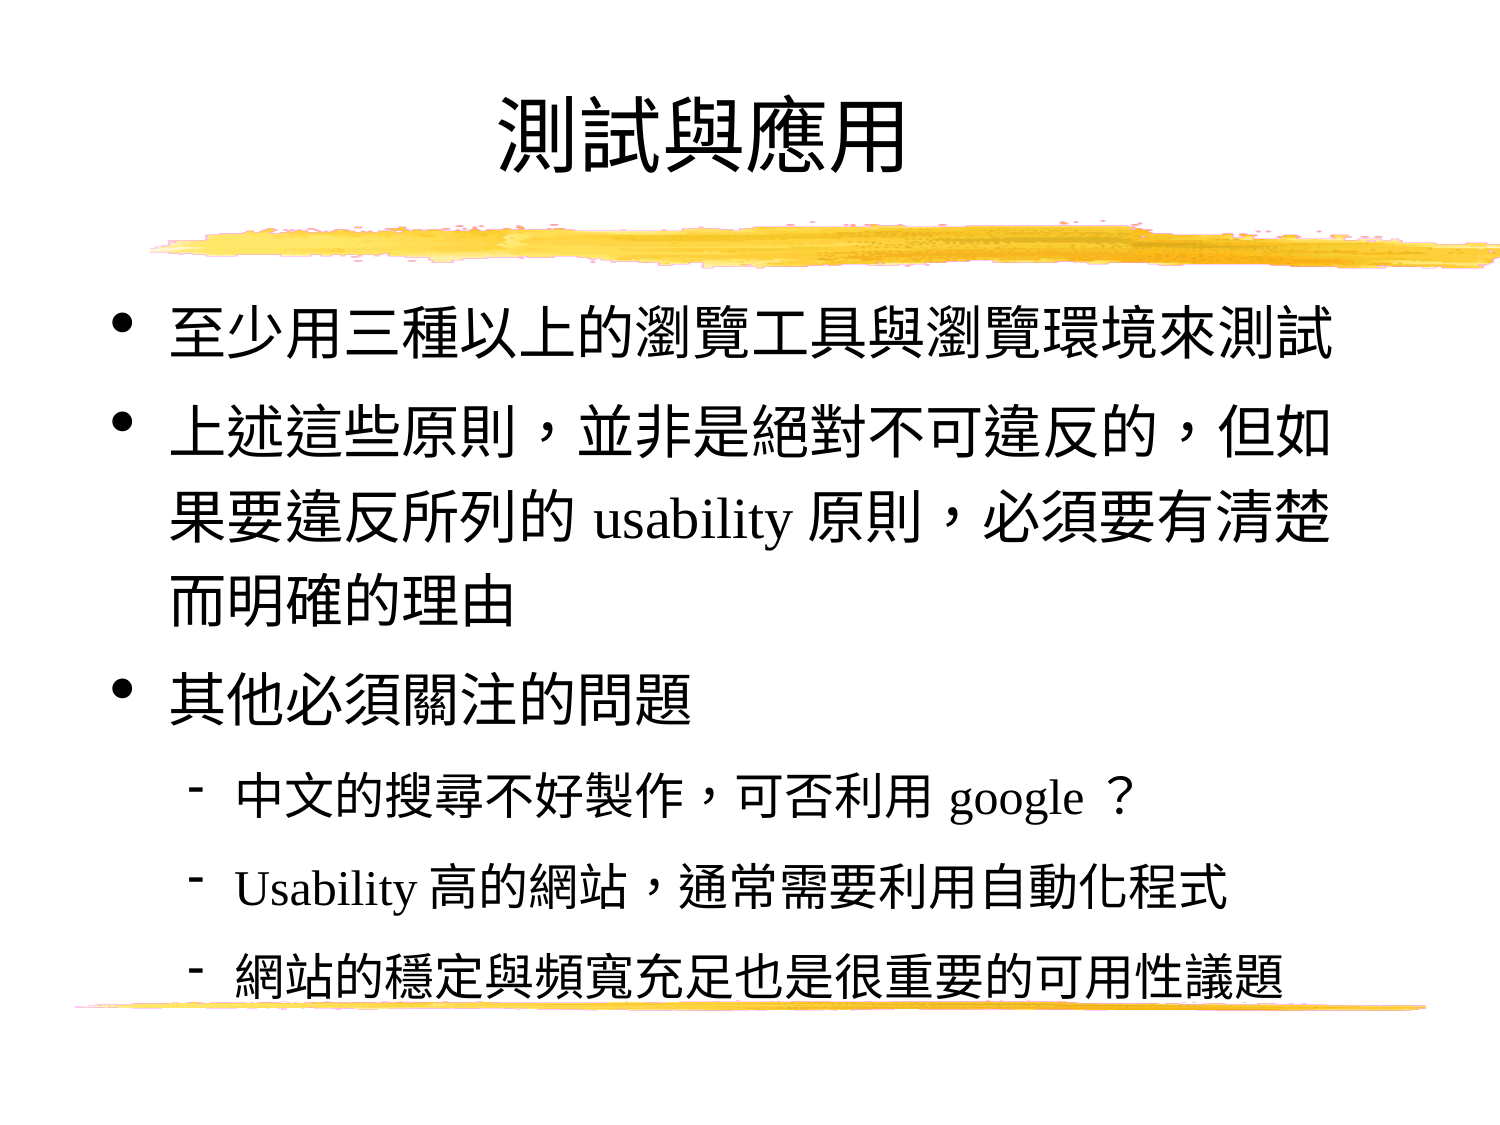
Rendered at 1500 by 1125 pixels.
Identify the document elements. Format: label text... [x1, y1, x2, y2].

picture [150, 215, 1500, 279]
title 測試與應用 [66, 30, 1342, 231]
picture [1388, 999, 1426, 1013]
picture [75, 999, 112, 1013]
list 至少用三種以上的瀏覽工具與瀏覽環境來測試 上述這些原則，並非是絕對不可違反的，但如果要違反所列的usability原則，必須要有清楚而明確的理由 其他必須關注的問題 中文的搜尋不好製作，可否利用google？ Usability高的網站，通常需要利用自動化程式 網站的穩定與頻寬充足也是很重要的可用性議題 [112, 287, 1388, 1027]
